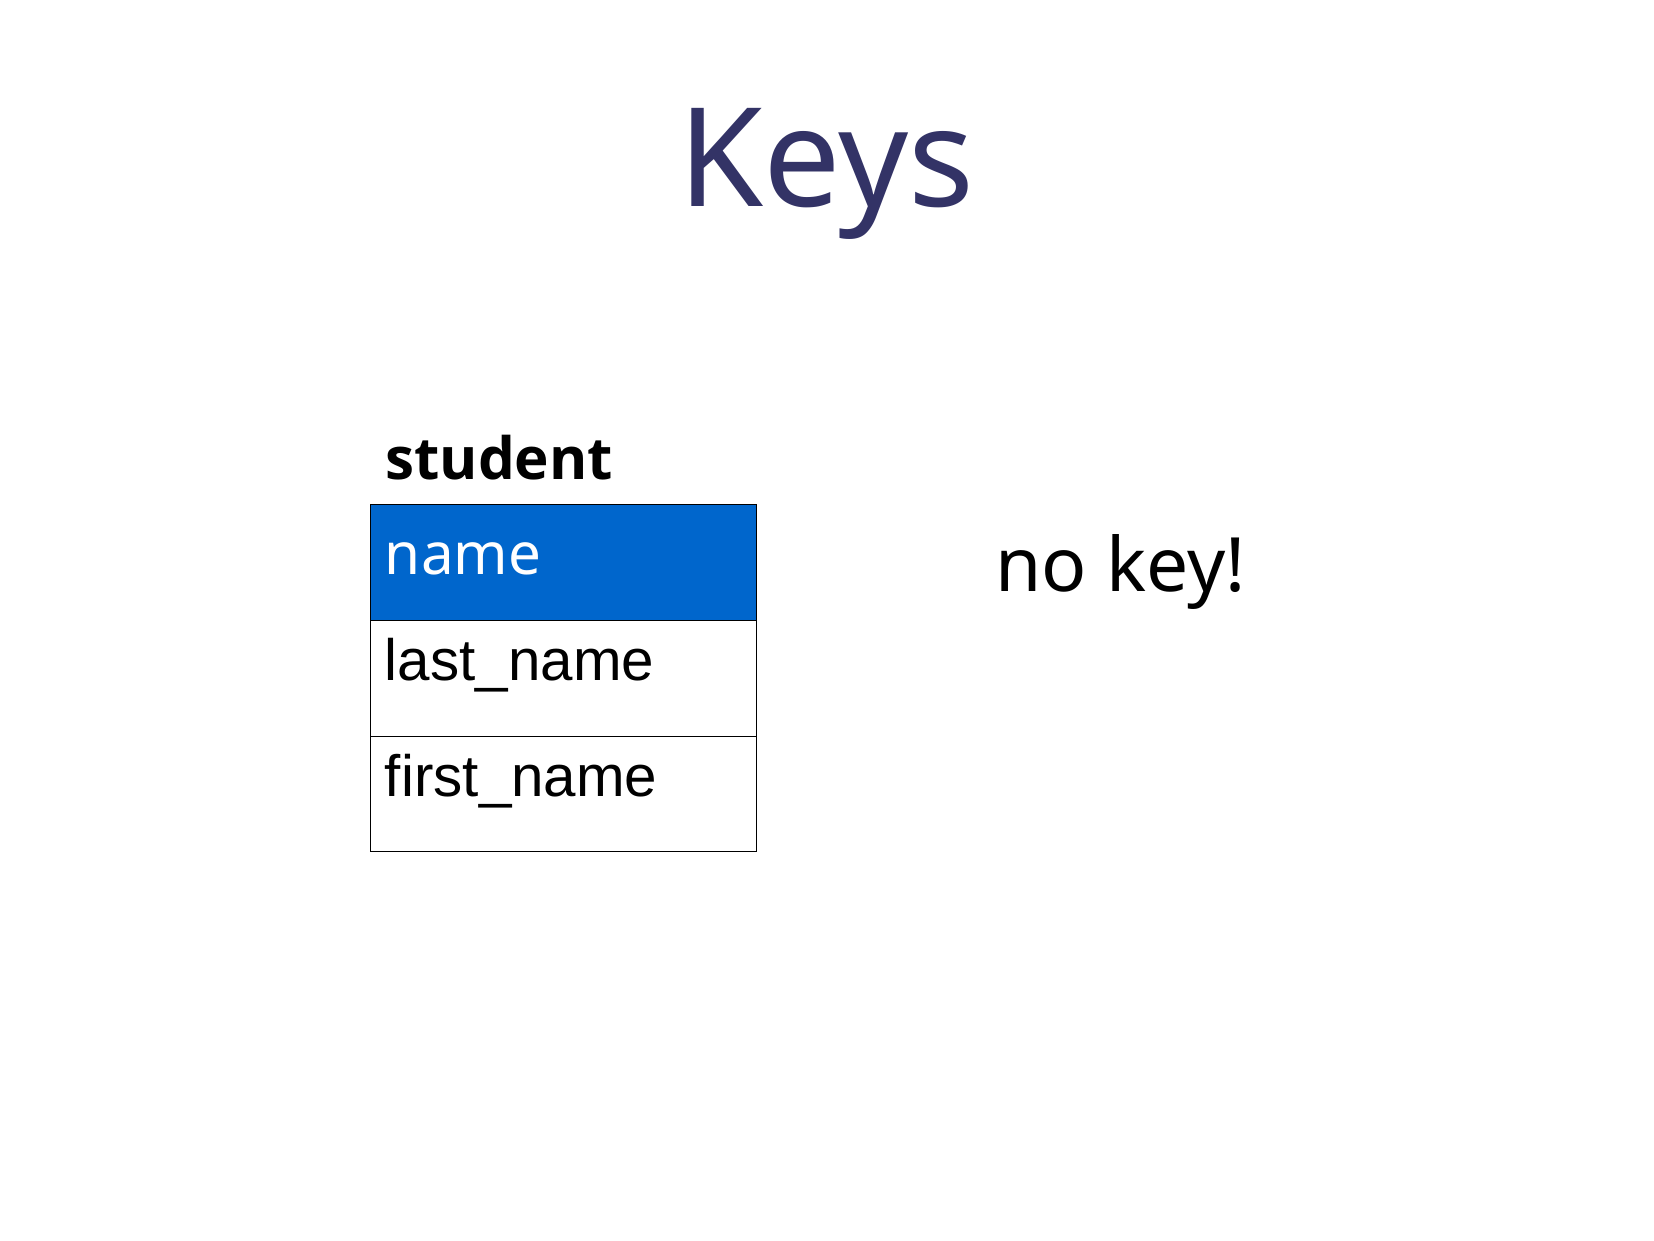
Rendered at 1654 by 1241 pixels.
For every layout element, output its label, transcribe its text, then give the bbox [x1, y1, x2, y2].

text_box no key! [980, 503, 1424, 610]
table_header name [371, 505, 756, 620]
table_cell first_name [371, 737, 756, 851]
table_cell last_name [371, 621, 756, 736]
title Keys [82, 56, 1571, 250]
text_box student [371, 409, 710, 496]
